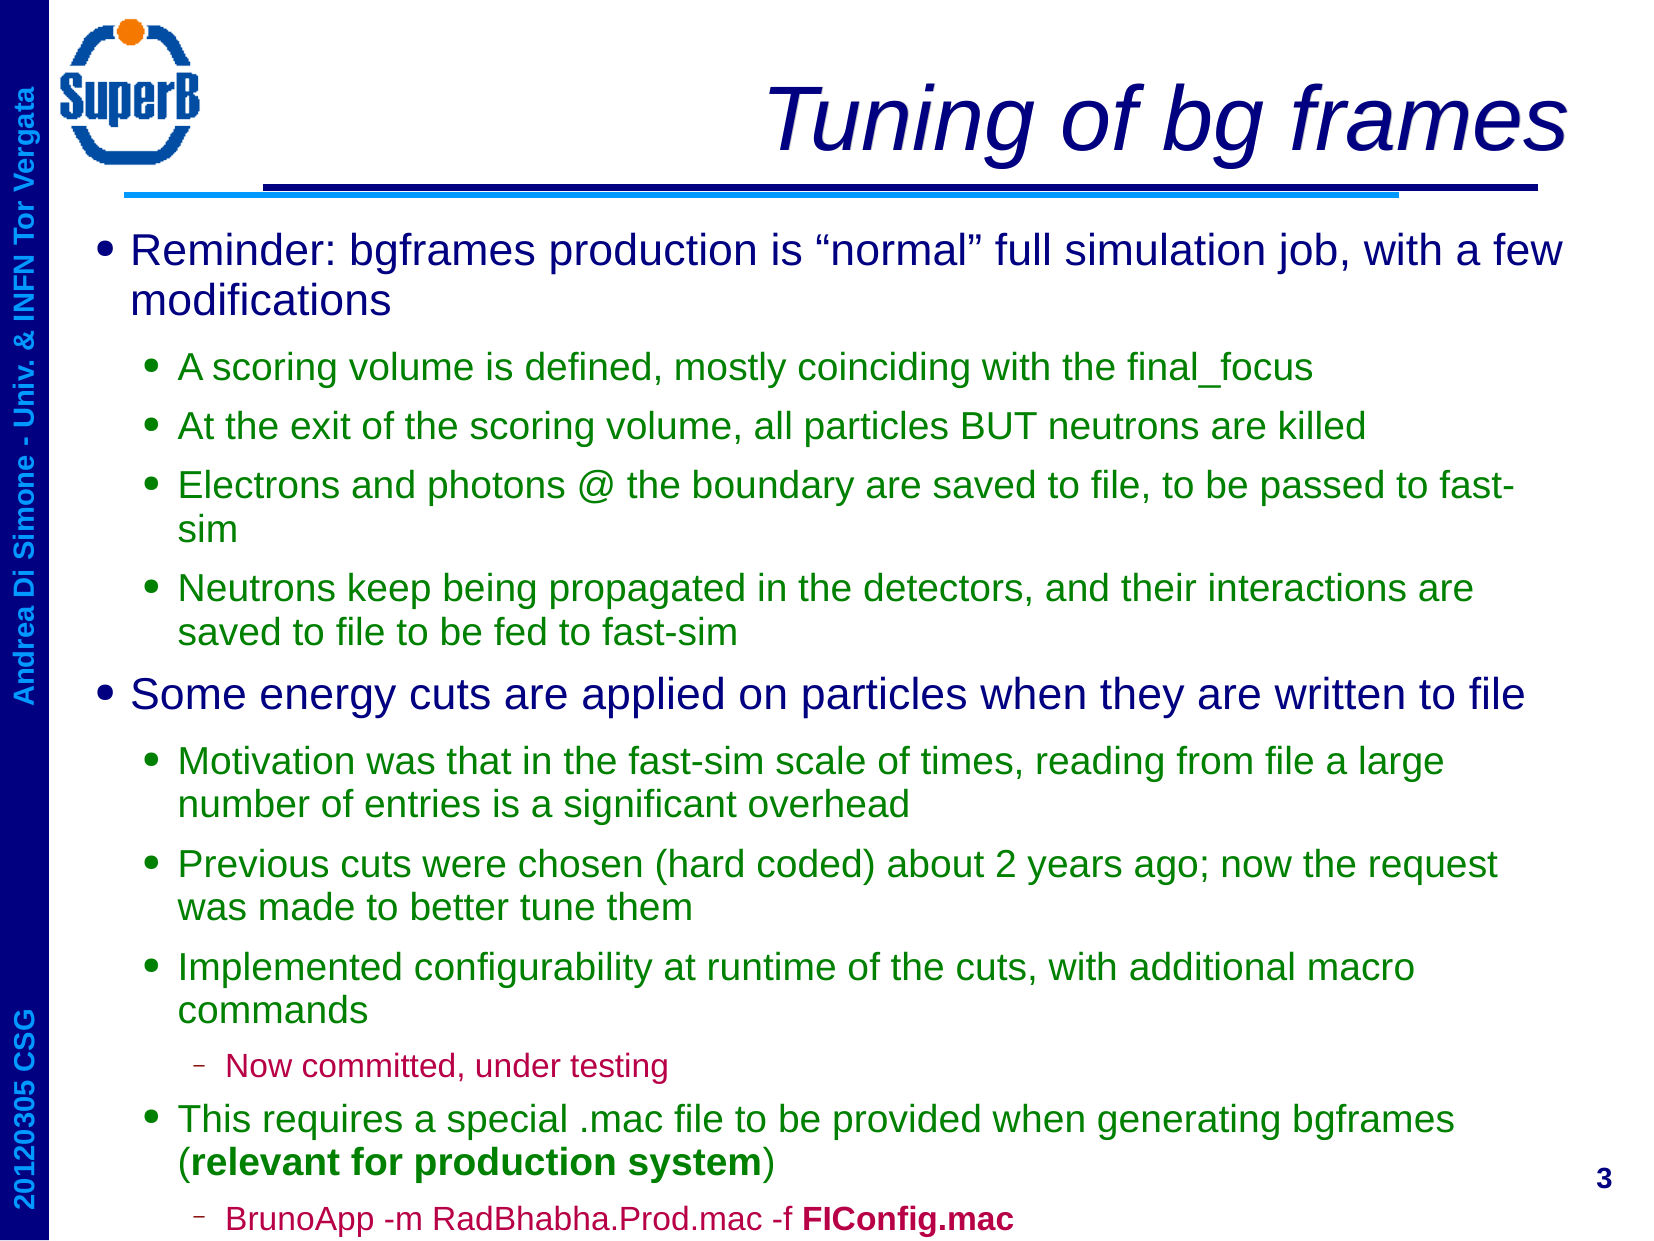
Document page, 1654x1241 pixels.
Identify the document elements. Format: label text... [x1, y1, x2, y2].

picture [51, 16, 208, 170]
title Tuning of bg frames [82, 49, 1571, 188]
list Reminder: bgframes production is “normal” full simulation job, with a few modifications A scoring volume is defined, mostly coinciding with the final_focus At the exit of the scoring volume, all particles BUT neutrons are killed Electrons and photons @ the boundary are saved to file, to be passed to fast-sim Neutrons keep being propagated in the detectors, and their interactions are saved to file to be fed to fast-sim Some energy cuts are applied on particles when they are written to file Motivation was that in the fast-sim scale of times, reading from file a large number of entries is a significant overhead Previous cuts were chosen (hard coded) about 2 years ago; now the request was made to better tune them Implemented configurability at runtime of the cuts, with additional macro commands Now committed, under testing This requires a special .mac file to be provided when generating bgframes (relevant for production system) BrunoApp -m RadBhabha.Prod.mac -f FIConfig.mac [82, 225, 1571, 1241]
